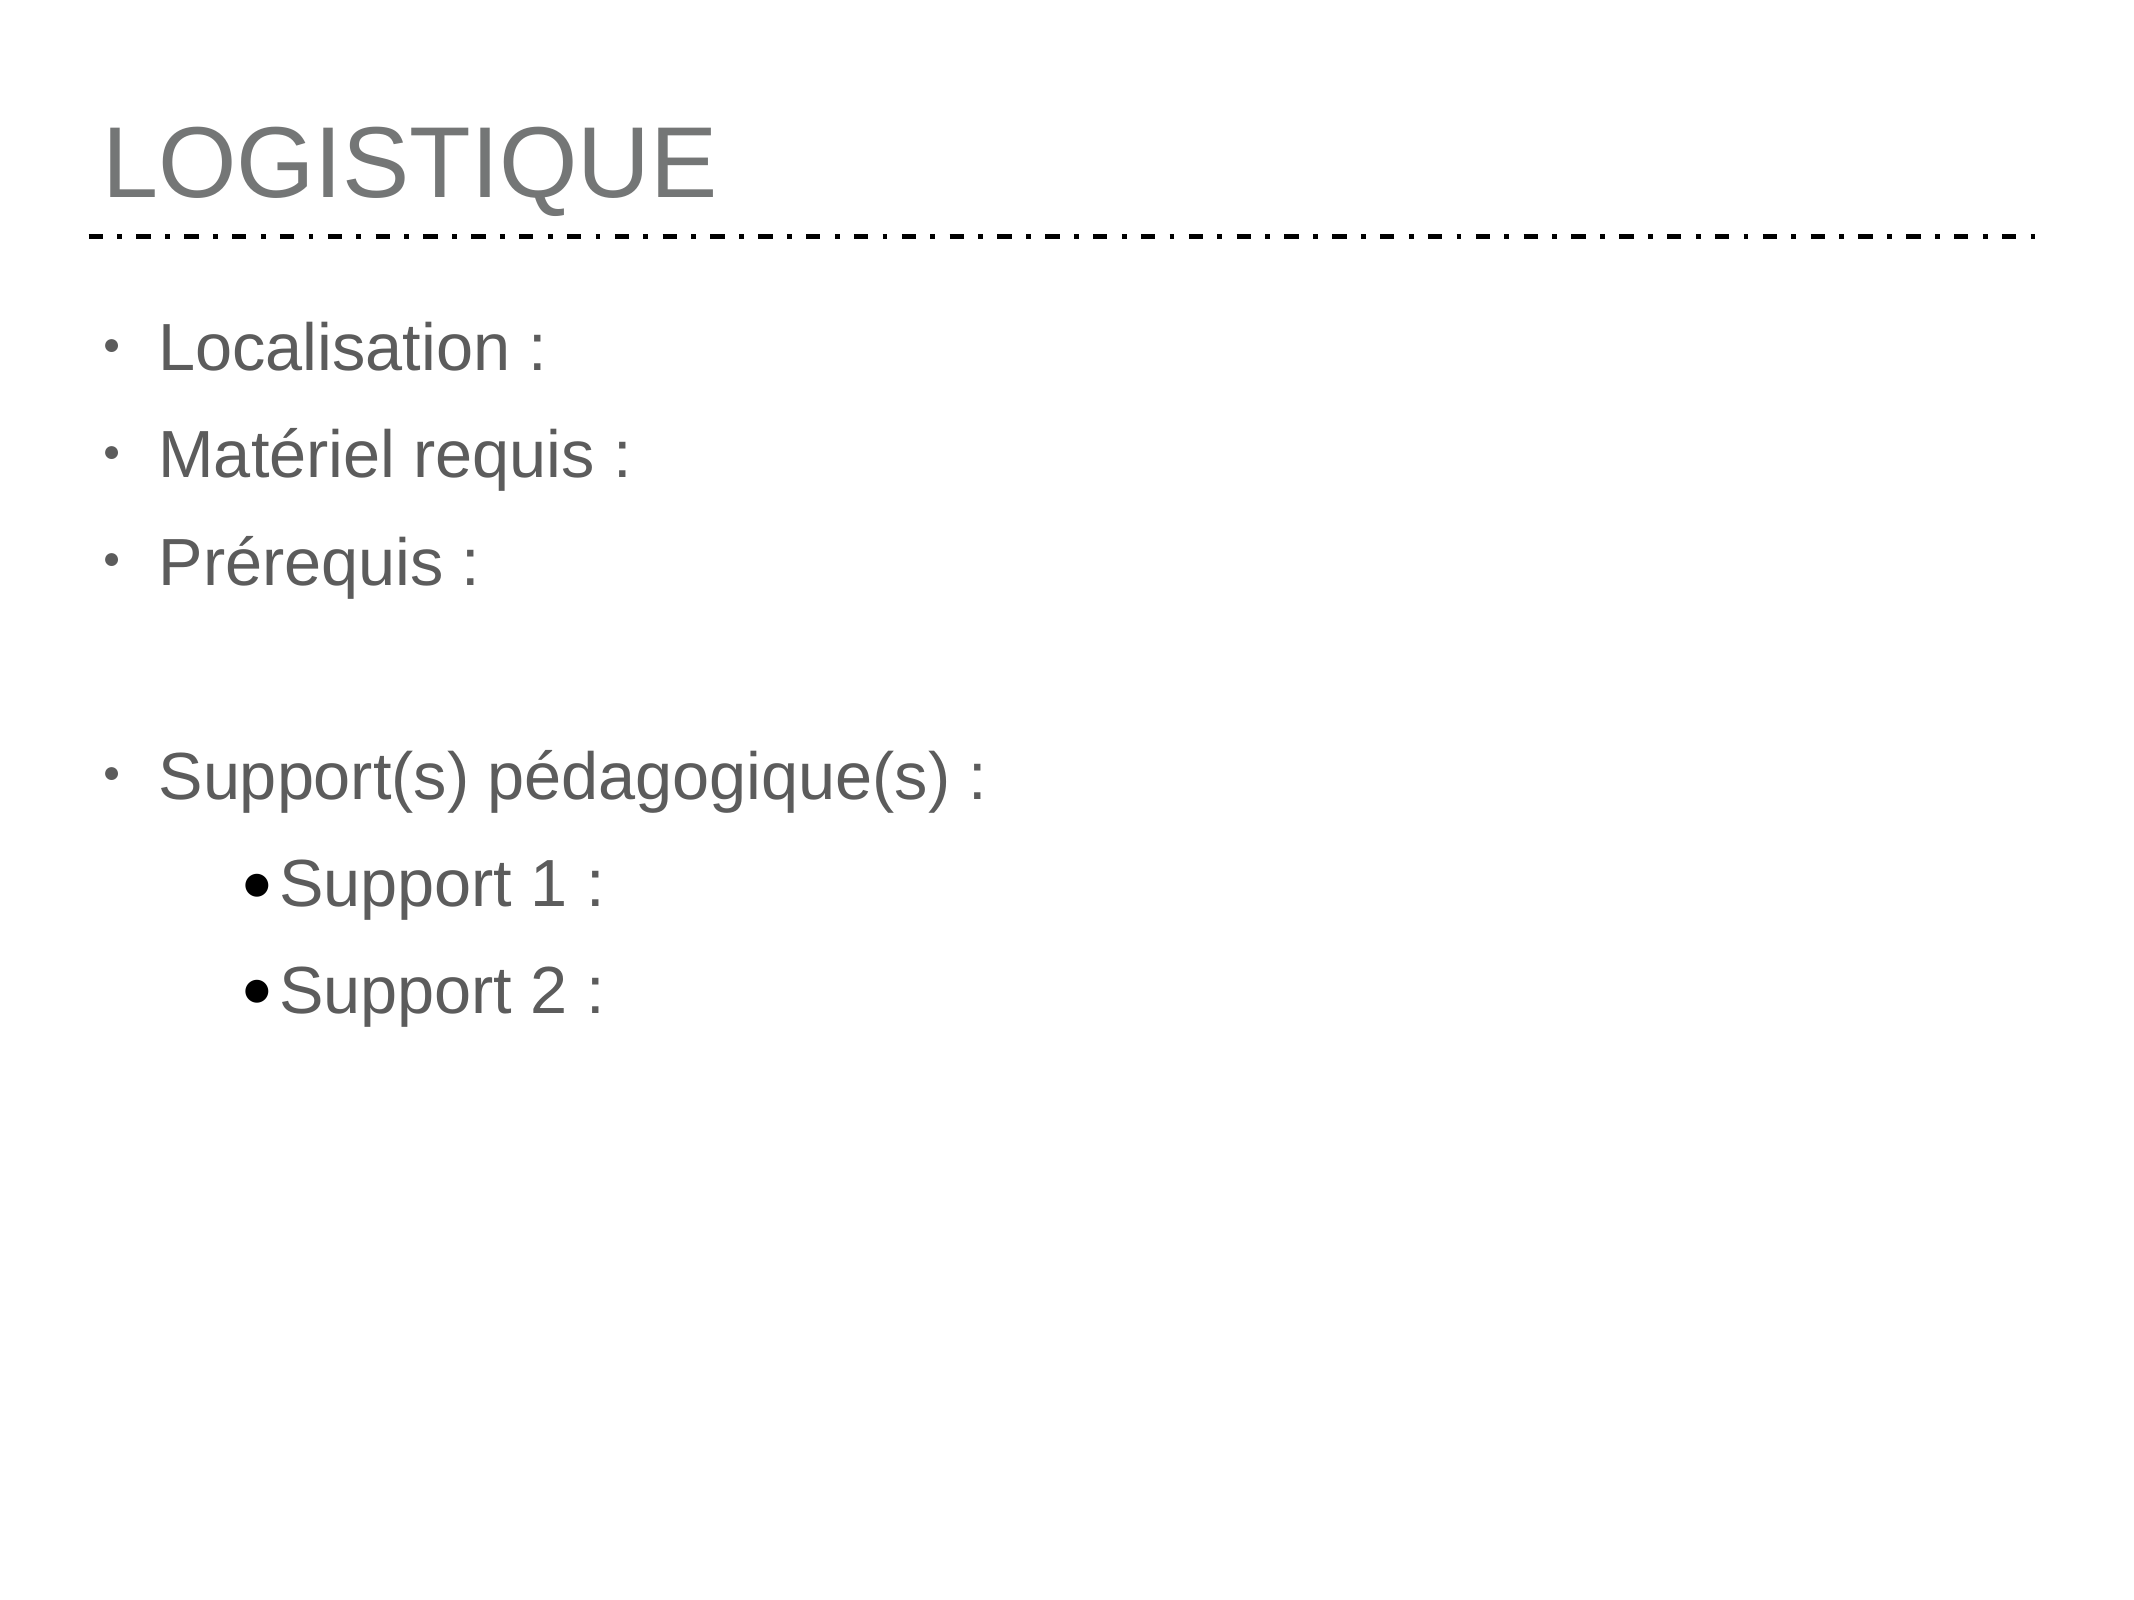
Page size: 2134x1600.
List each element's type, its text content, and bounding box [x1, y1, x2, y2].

text_box LOGISTIQUE [94, 89, 2039, 207]
text_box Localisation : Matériel requis : Prérequis : Support(s) pédagogique(s) : Support 1 : Support 2 : [94, 296, 2039, 1481]
text_box LOGISTIQUE [513, 134, 563, 190]
